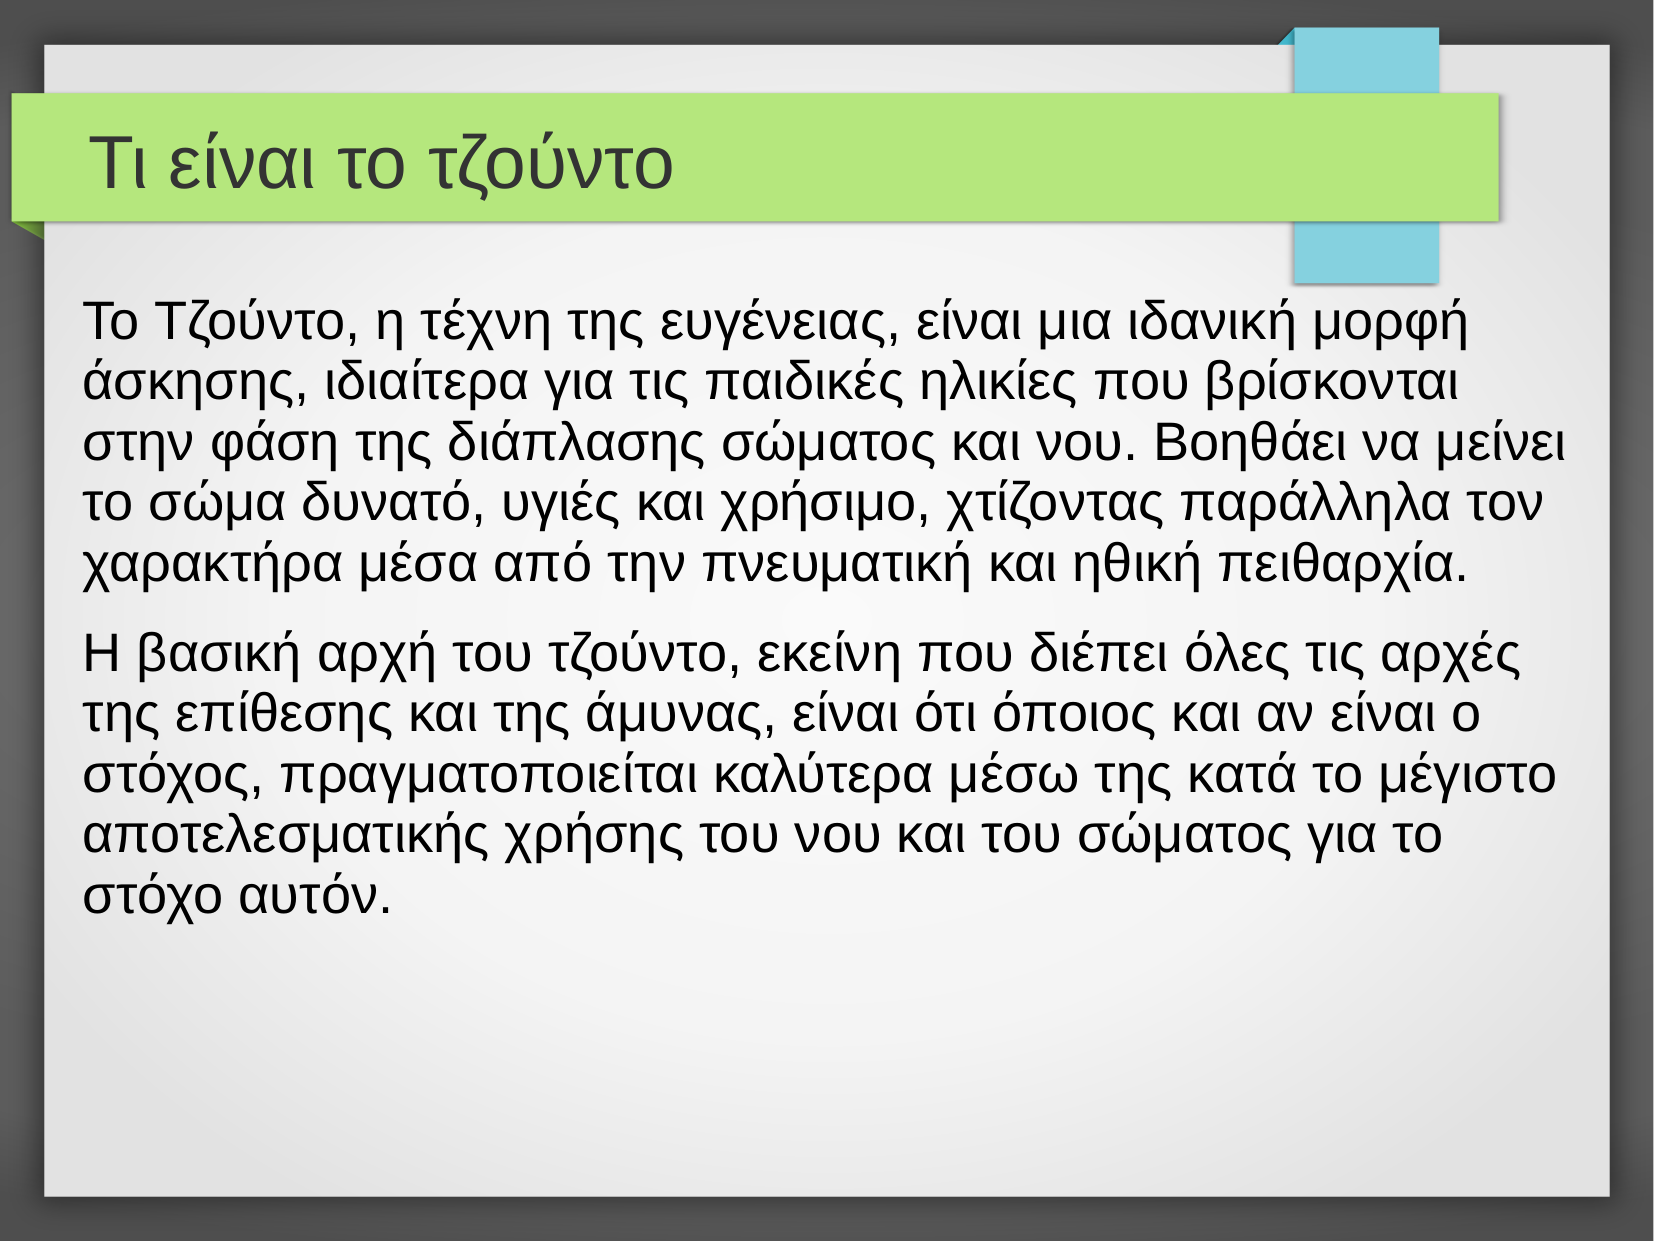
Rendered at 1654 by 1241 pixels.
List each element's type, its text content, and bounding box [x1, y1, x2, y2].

picture [0, 0, 1654, 1241]
title Τι είναι το τζούντο [88, 58, 1577, 266]
list Το Τζούντο, η τέχνη της ευγένειας, είναι μια ιδανική μορφή άσκησης, ιδιαίτερα για τις παιδικές ηλικίες που βρίσκονται στην φάση της διάπλασης σώματος και νου. Βοηθάει να μείνει το σώμα δυνατό, υγιές και χρήσιμο, χτίζοντας παράλληλα τον χαρακτήρα μέσα από την πνευματική και ηθική πειθαρχία. Η βασική αρχή του τζούντο, εκείνη που διέπει όλες τις αρχές της επίθεσης και της άμυνας, είναι ότι όποιος και αν είναι ο στόχος, πραγματοποιείται καλύτερα μέσω της κατά το μέγιστο αποτελεσματικής χρήσης του νου και του σώματος για το στόχο αυτόν. [82, 290, 1571, 1010]
